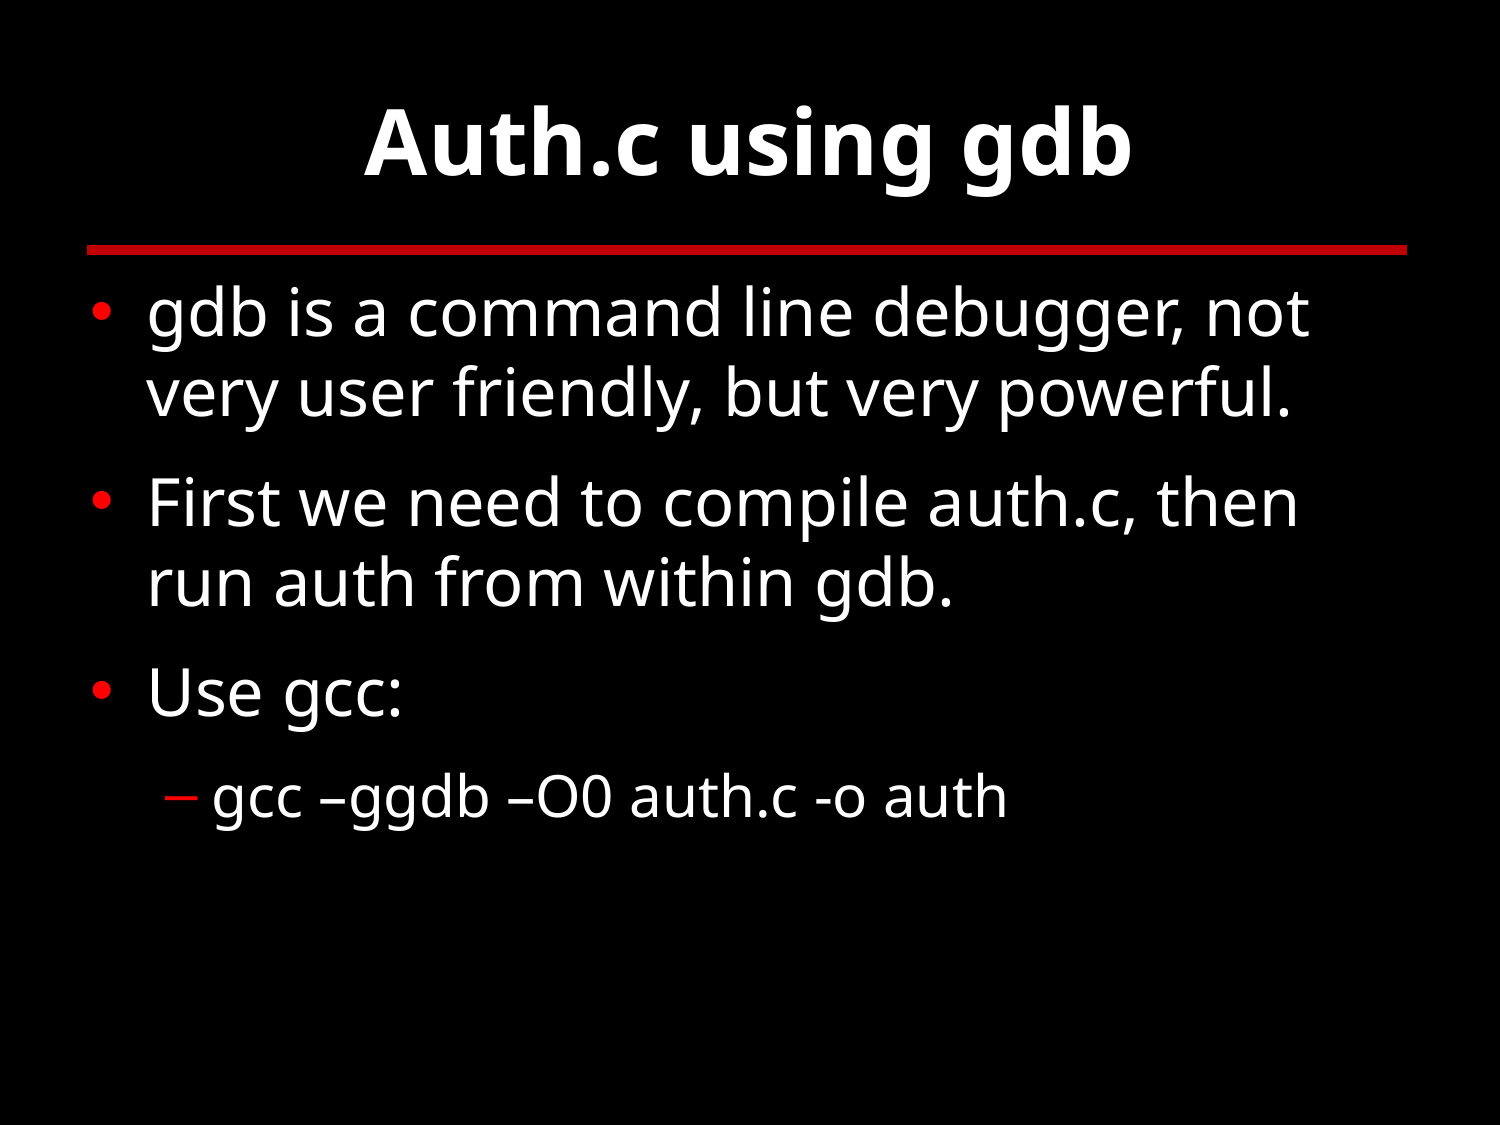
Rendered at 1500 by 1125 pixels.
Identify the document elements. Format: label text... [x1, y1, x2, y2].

title Auth.c using gdb [75, 45, 1425, 233]
list gdb is a command line debugger, not very user friendly, but very powerful. First we need to compile auth.c, then run auth from within gdb. Use gcc: gcc –ggdb –O0 auth.c -o auth [75, 262, 1425, 1005]
